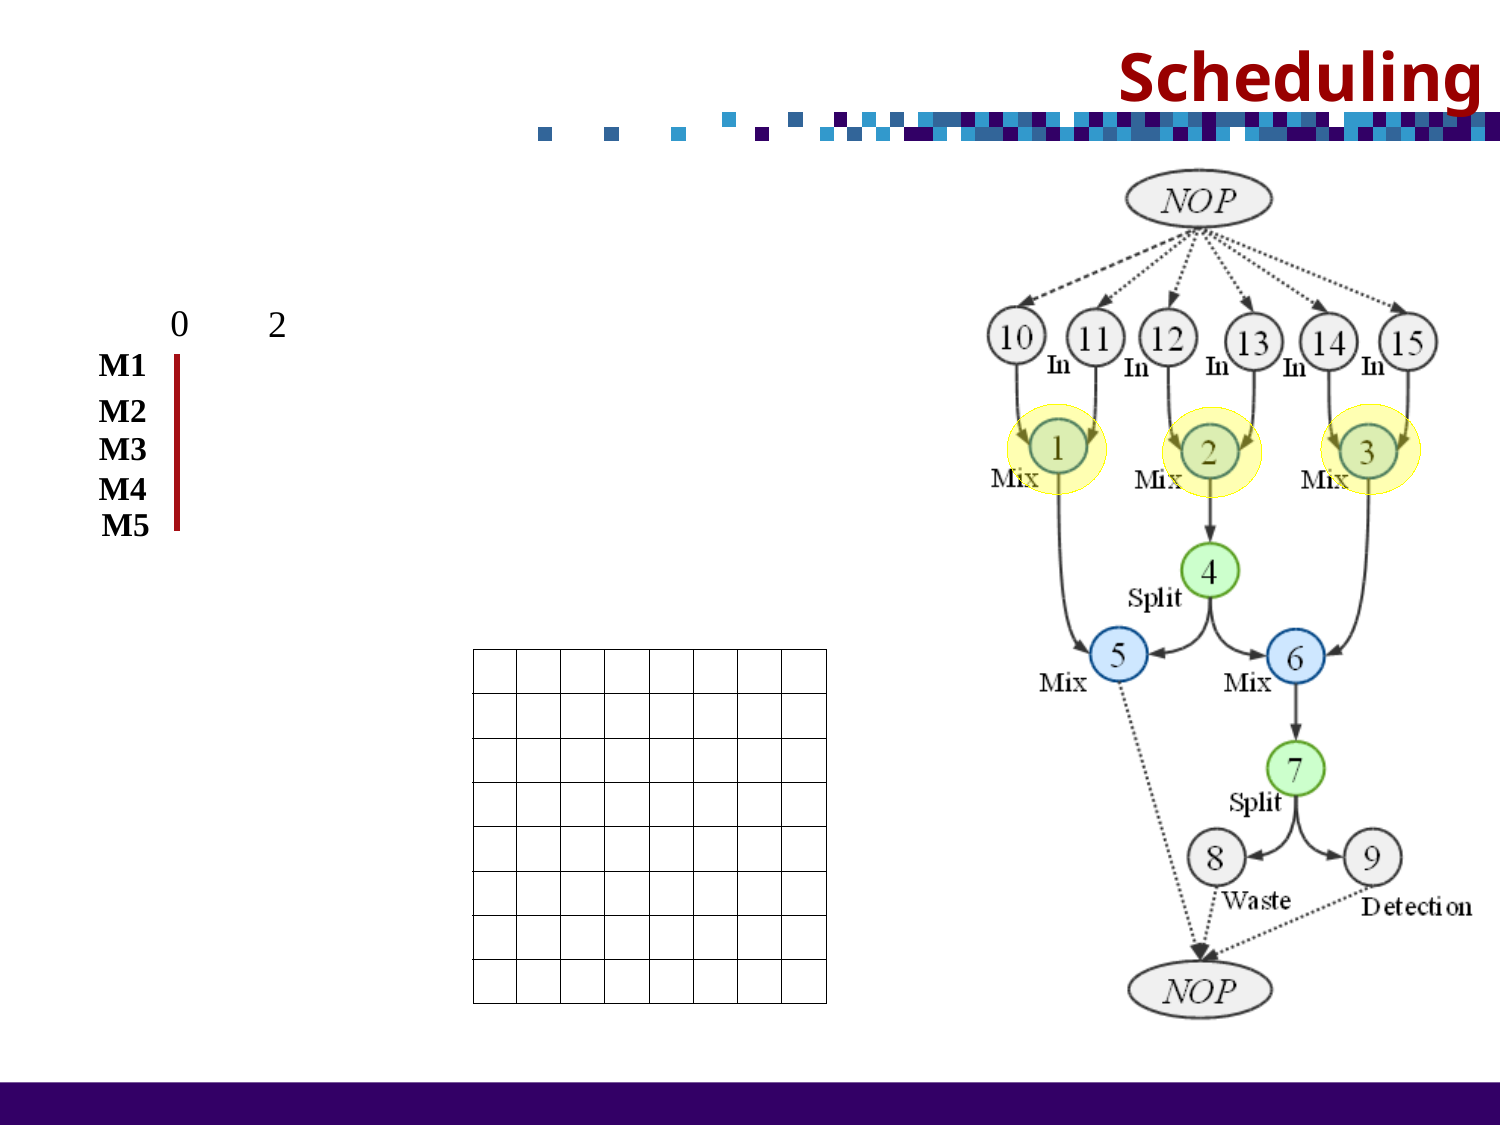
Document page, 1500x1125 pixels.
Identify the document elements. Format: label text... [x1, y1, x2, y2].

text_box [694, 827, 737, 871]
title Scheduling [0, 24, 1500, 125]
text_box [782, 649, 827, 826]
text_box [561, 960, 604, 1004]
text_box [694, 783, 737, 826]
text_box 2 [253, 292, 302, 352]
text_box [561, 649, 604, 693]
text_box 0 [155, 291, 205, 352]
text_box M3 [180, 419, 190, 487]
text_box [517, 872, 560, 915]
text_box [1320, 404, 1421, 495]
text_box [561, 783, 604, 826]
text_box [561, 694, 604, 738]
text_box [517, 783, 560, 826]
text_box [605, 827, 649, 871]
text_box M1 [83, 335, 162, 382]
text_box [605, 916, 649, 959]
text_box [738, 694, 781, 738]
text_box [738, 916, 781, 959]
text_box [605, 783, 649, 826]
text_box [473, 827, 516, 871]
text_box [650, 960, 693, 1004]
text_box M4 [83, 459, 162, 515]
text_box M3 [84, 419, 174, 487]
text_box [650, 872, 693, 915]
text_box [561, 827, 604, 871]
text_box [694, 739, 737, 782]
text_box M2 [83, 382, 162, 438]
text_box [1162, 407, 1262, 498]
text_box [738, 827, 781, 871]
text_box [473, 649, 516, 693]
text_box [561, 872, 604, 915]
text_box [694, 694, 737, 738]
text_box [473, 916, 516, 959]
text_box [517, 649, 560, 693]
text_box [694, 649, 737, 693]
text_box [561, 916, 604, 959]
text_box [738, 783, 781, 826]
text_box [694, 872, 737, 915]
text_box [782, 827, 827, 1004]
text_box [1007, 404, 1107, 495]
text_box [738, 739, 781, 782]
text_box [694, 916, 737, 959]
text_box [517, 739, 560, 782]
text_box [517, 916, 560, 959]
text_box [473, 783, 516, 826]
text_box [650, 649, 693, 693]
text_box M5 [86, 495, 165, 551]
text_box [605, 694, 649, 738]
text_box [650, 694, 693, 738]
text_box [473, 872, 516, 915]
text_box [738, 872, 781, 915]
text_box [517, 827, 560, 871]
picture [966, 145, 1489, 1037]
text_box [605, 872, 649, 915]
text_box [605, 739, 649, 782]
text_box [517, 960, 560, 1004]
text_box [605, 960, 649, 1004]
text_box [738, 649, 781, 693]
text_box [650, 827, 693, 871]
text_box [650, 783, 693, 826]
text_box [473, 739, 516, 782]
text_box [473, 960, 516, 1004]
text_box [738, 960, 781, 1004]
text_box [473, 694, 516, 738]
text_box [650, 739, 693, 782]
text_box [561, 739, 604, 782]
text_box [605, 649, 649, 693]
text_box [650, 916, 693, 959]
text_box [517, 694, 560, 738]
text_box [694, 960, 737, 1004]
